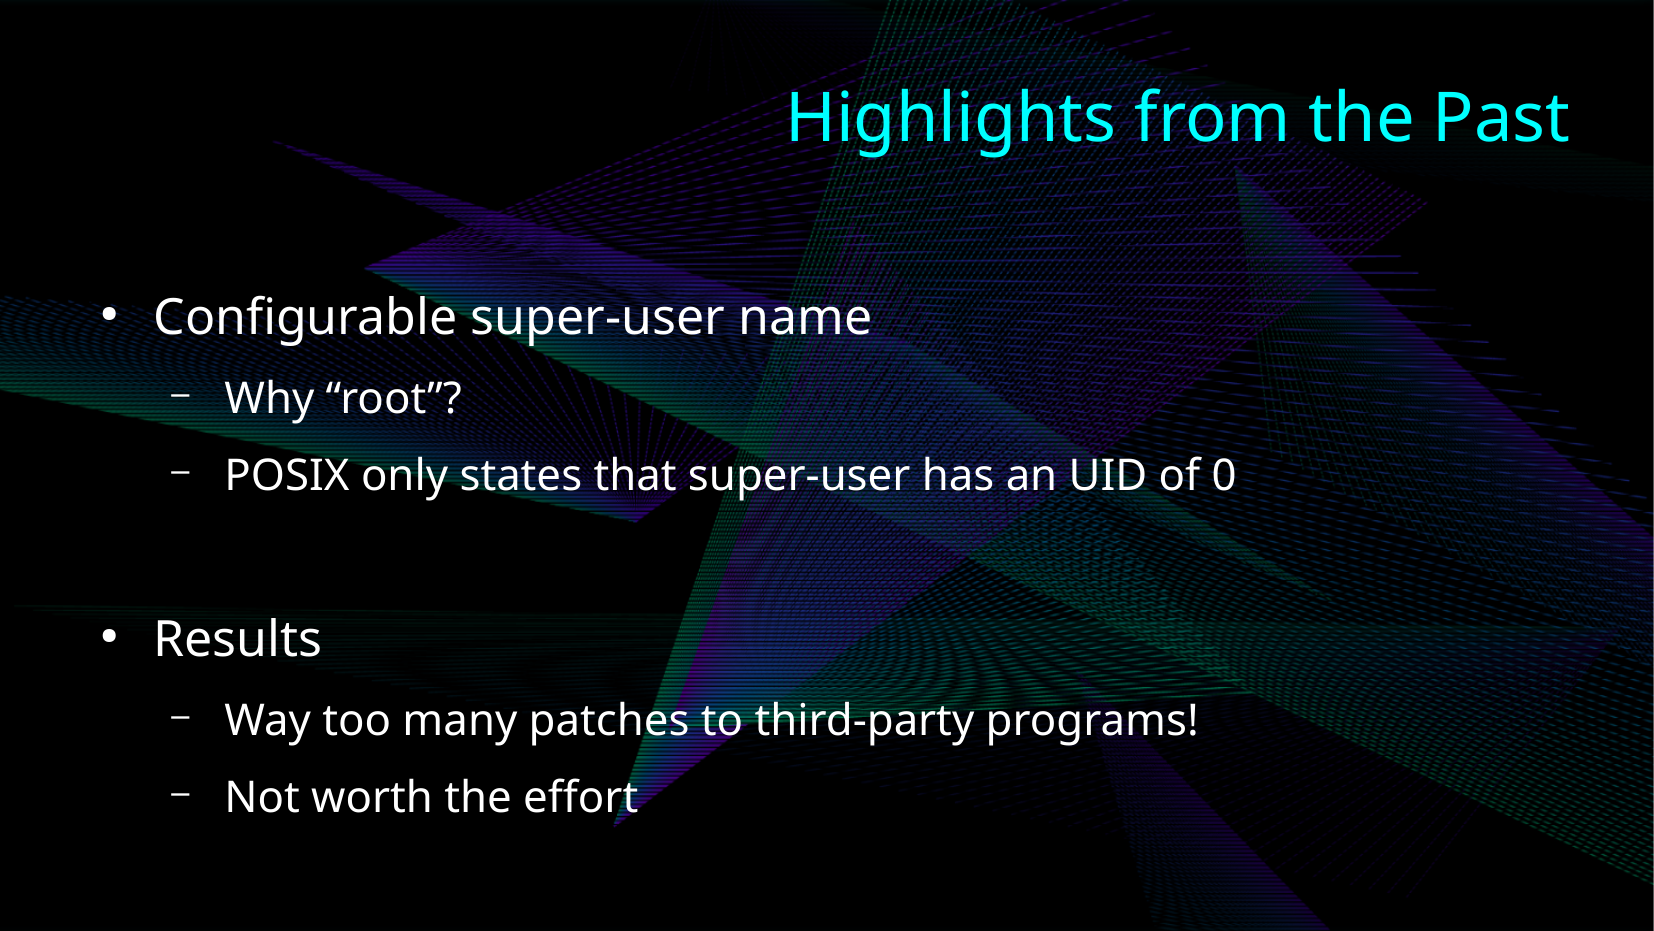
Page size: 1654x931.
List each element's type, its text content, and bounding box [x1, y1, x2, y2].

list Configurable super-user name Why “root”? POSIX only states that super-user has an UID of 0 Results Way too many patches to third-party programs! Not worth the effort [82, 280, 1571, 840]
title Highlights from the Past [82, 37, 1571, 193]
picture [0, 0, 1654, 931]
